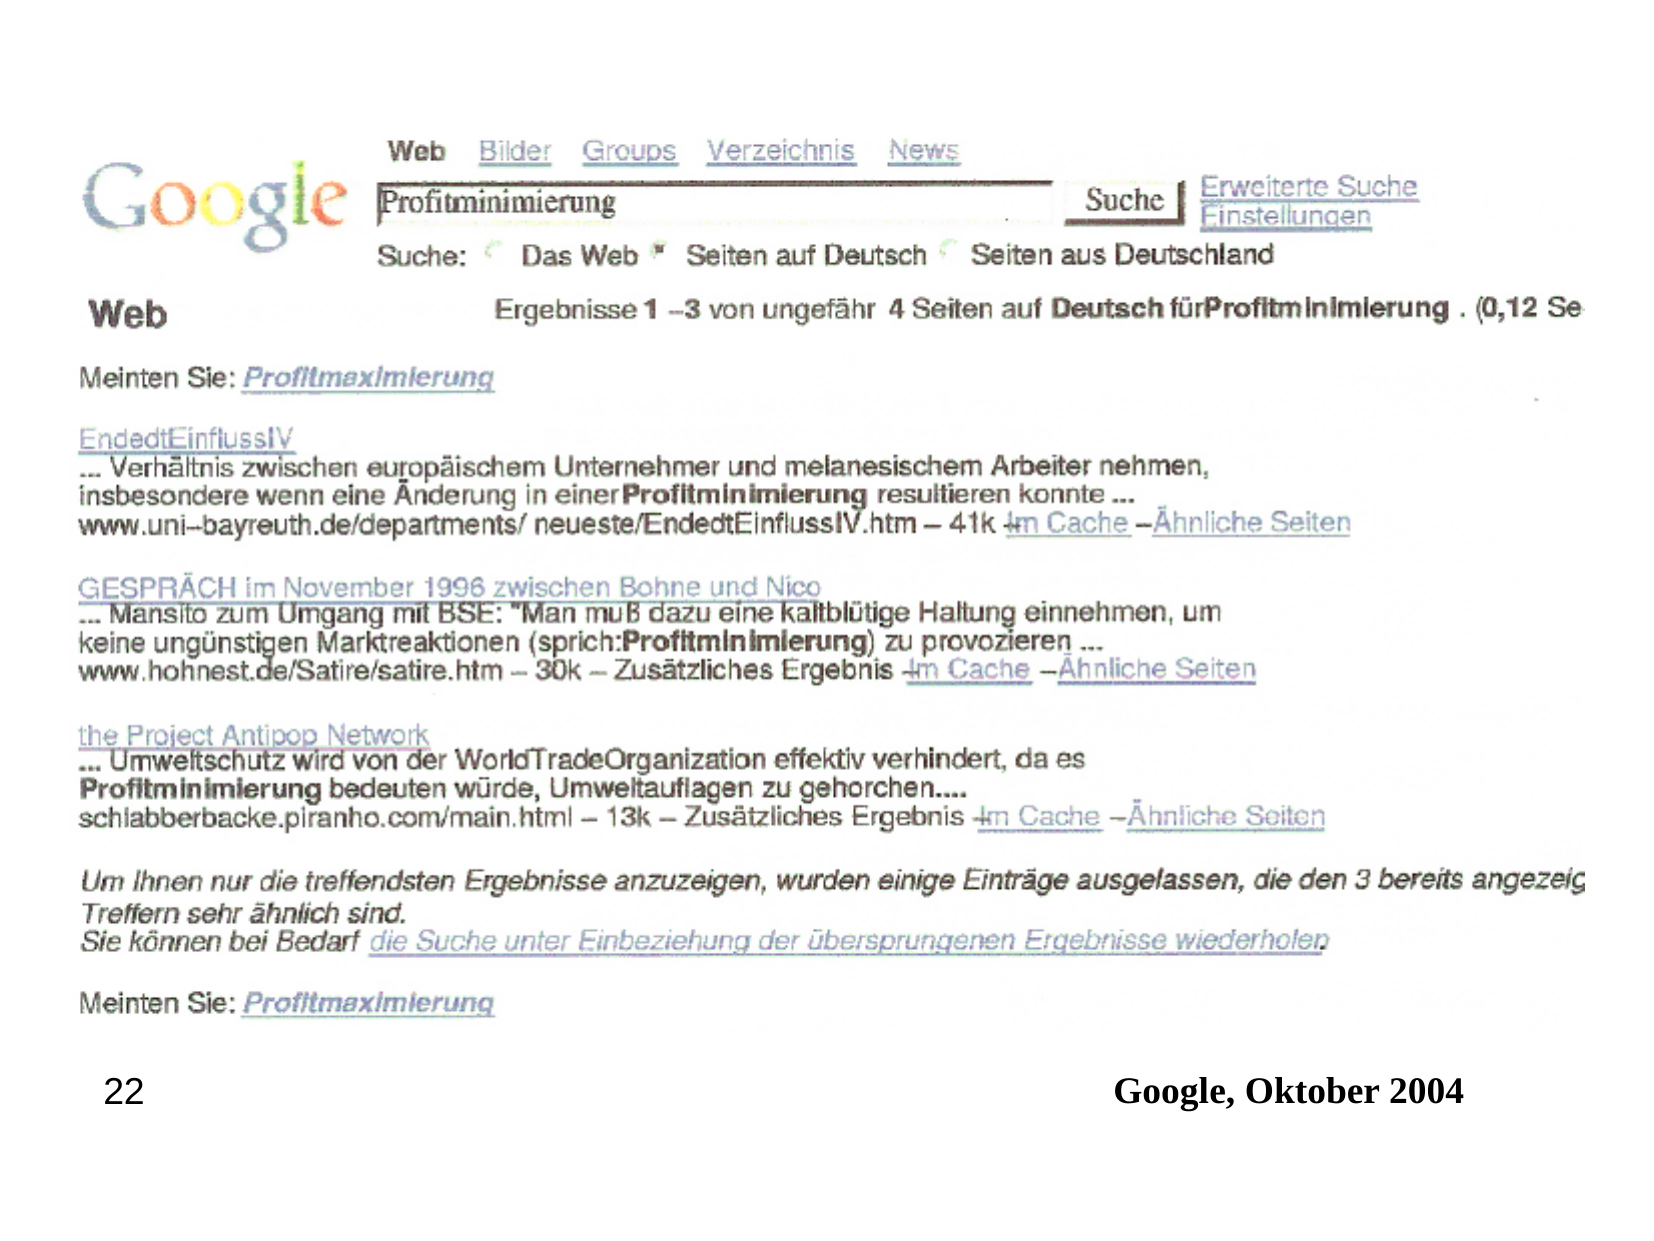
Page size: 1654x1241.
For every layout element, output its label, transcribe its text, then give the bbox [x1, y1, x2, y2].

text_box <Nummer> [88, 1062, 306, 1120]
picture [69, 137, 1585, 1034]
text_box Google, Oktober 2004 [1098, 1062, 1483, 1120]
